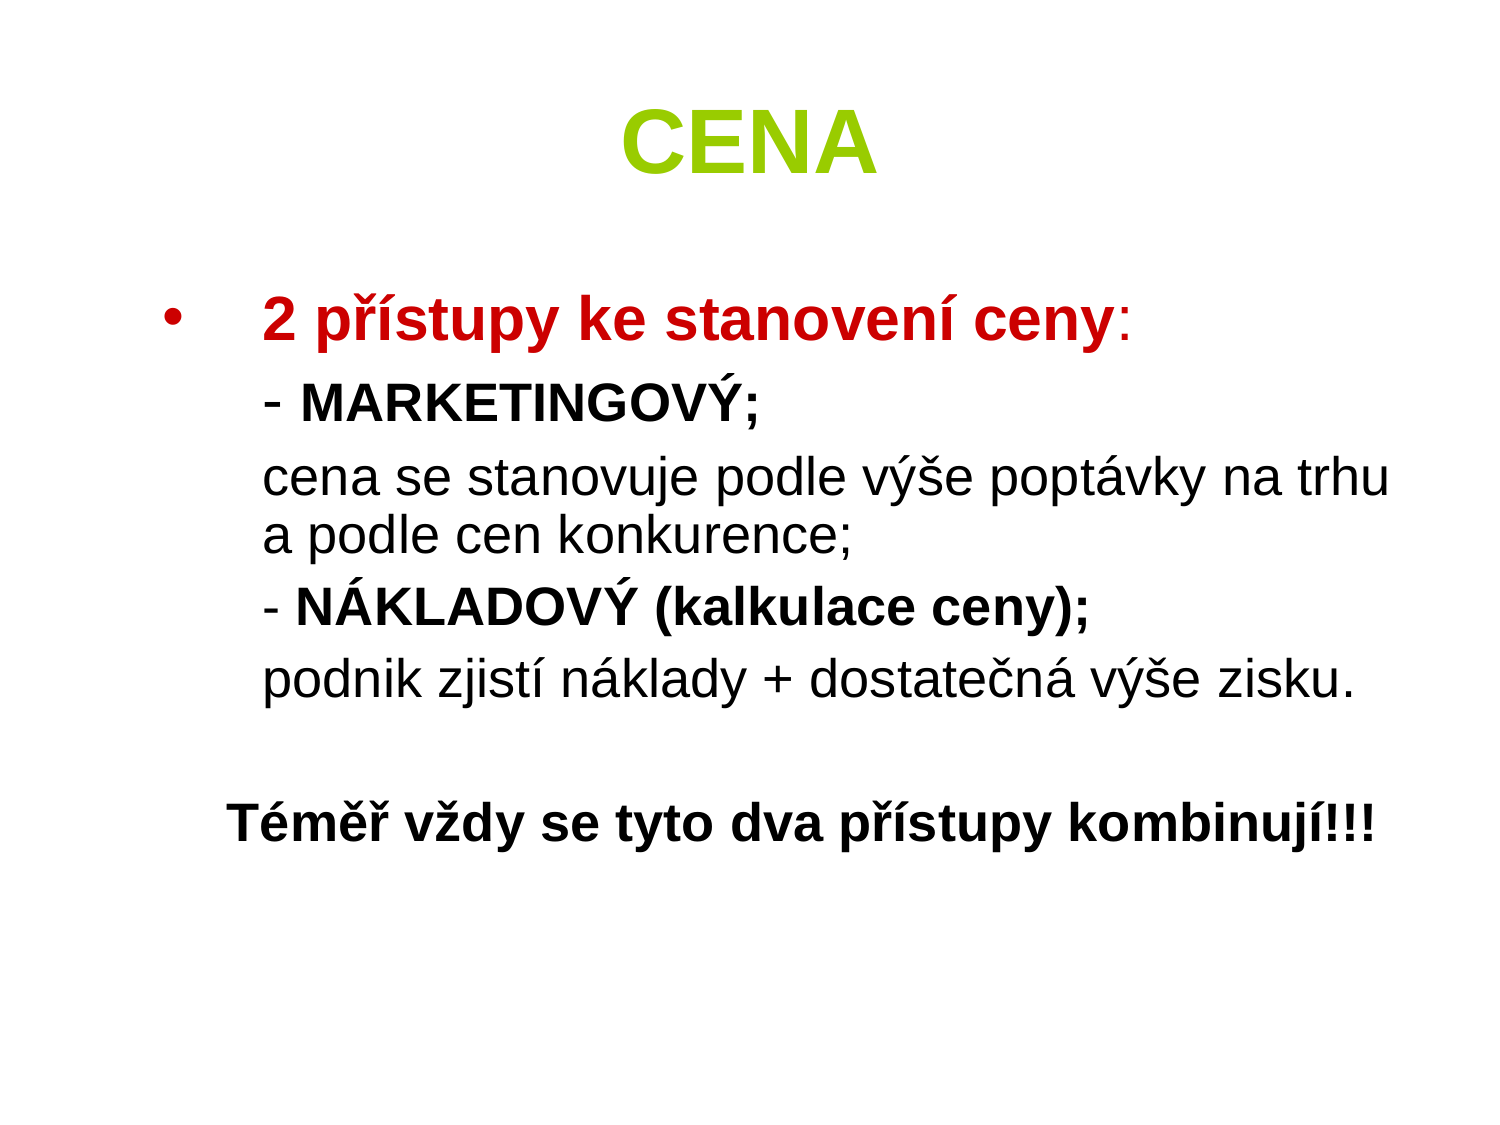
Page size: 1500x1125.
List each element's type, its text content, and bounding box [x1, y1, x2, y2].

title CENA [75, 42, 1426, 231]
list 2 přístupy ke stanovení ceny: - MARKETINGOVÝ; cena se stanovuje podle výše poptávky na trhu a podle cen konkurence; - NÁKLADOVÝ (kalkulace ceny); podnik zjistí náklady + dostatečná výše zisku. Téměř vždy se tyto dva přístupy kombinují!!! [147, 278, 1459, 1077]
